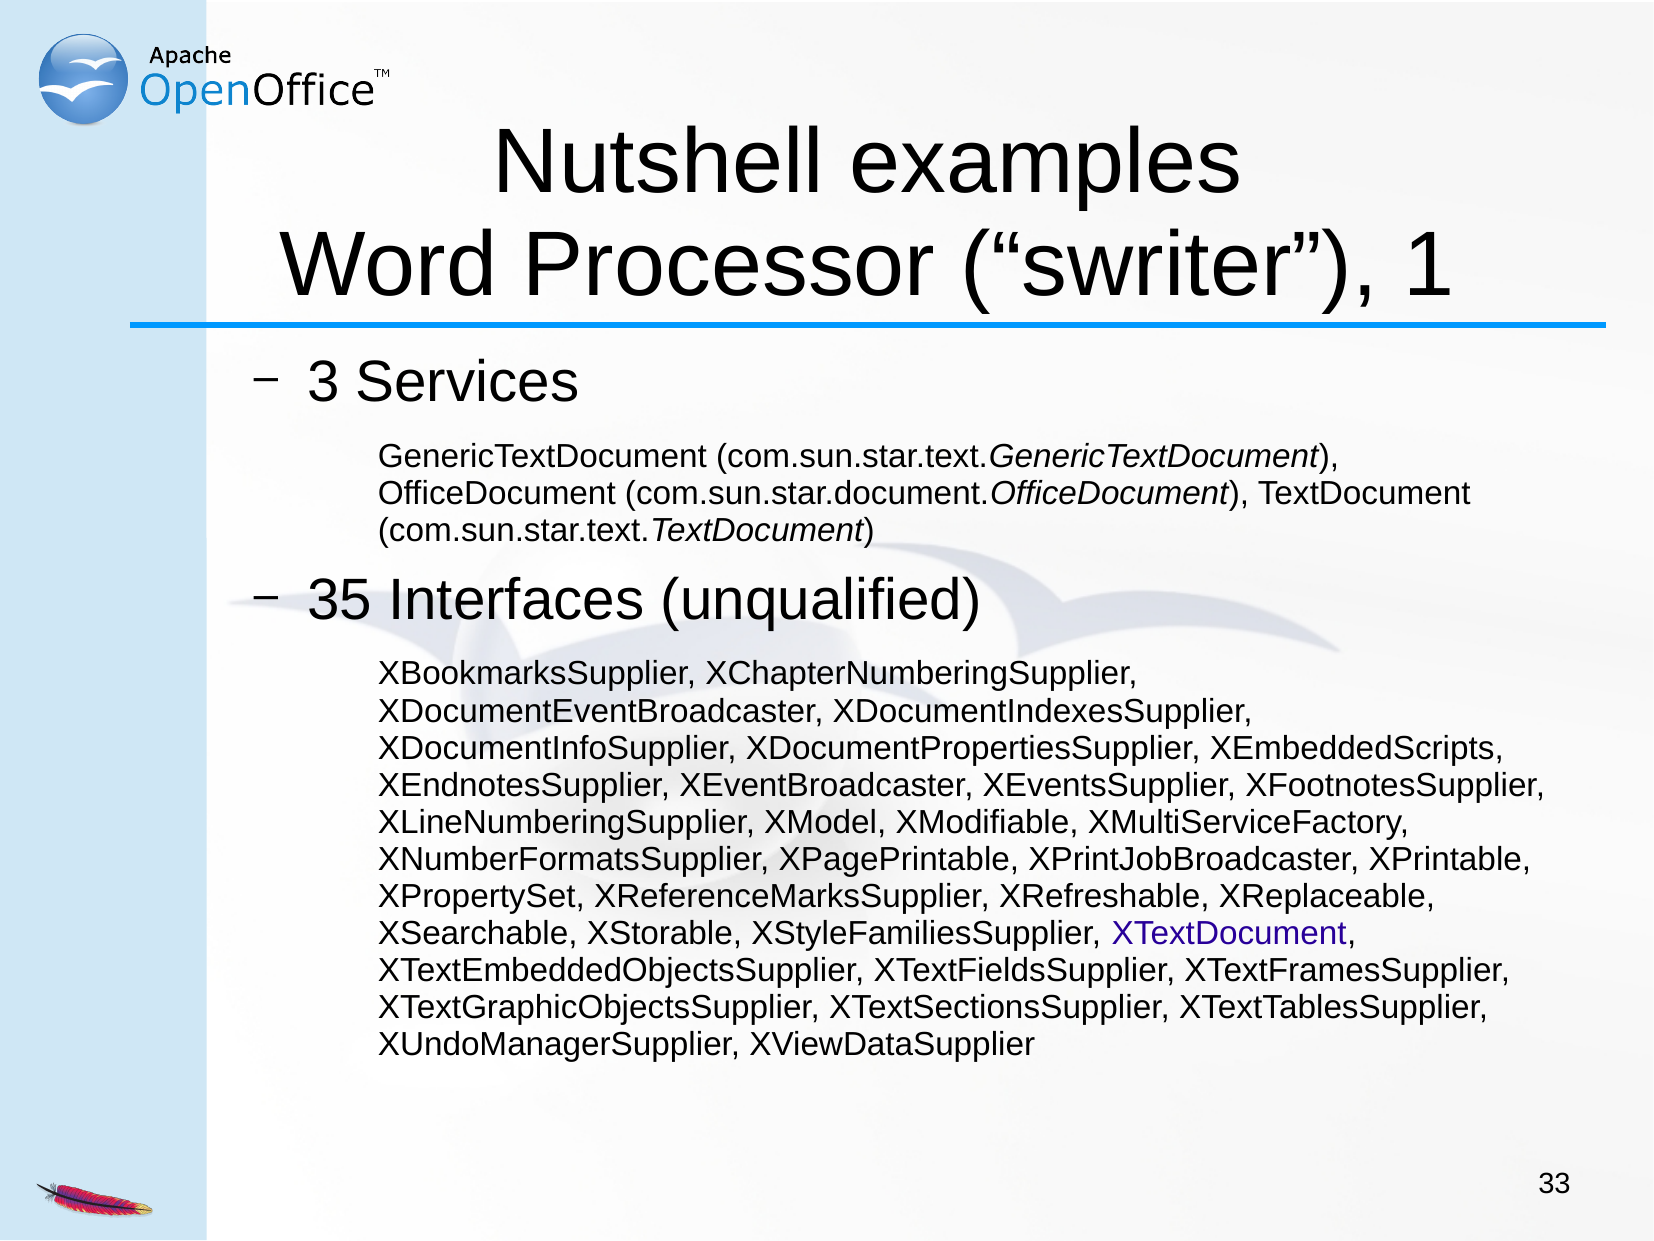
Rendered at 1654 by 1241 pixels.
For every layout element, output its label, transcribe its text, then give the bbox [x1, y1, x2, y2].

list 3 Services GenericTextDocument (com.sun.star.text.GenericTextDocument), OfficeDocument (com.sun.star.document.OfficeDocument), TextDocument (com.sun.star.text.TextDocument) 35 Interfaces (unqualified) XBookmarksSupplier, XChapterNumberingSupplier, XDocumentEventBroadcaster, XDocumentIndexesSupplier, XDocumentInfoSupplier, XDocumentPropertiesSupplier, XEmbeddedScripts, XEndnotesSupplier, XEventBroadcaster, XEventsSupplier, XFootnotesSupplier, XLineNumberingSupplier, XModel, XModifiable, XMultiServiceFactory, XNumberFormatsSupplier, XPagePrintable, XPrintJobBroadcaster, XPrintable, XPropertySet, XReferenceMarksSupplier, XRefreshable, XReplaceable, XSearchable, XStorable, XStyleFamiliesSupplier, XTextDocument, XTextEmbeddedObjectsSupplier, XTextFieldsSupplier, XTextFramesSupplier, XTextGraphicObjectsSupplier, XTextSectionsSupplier, XTextTablesSupplier, XUndoManagerSupplier, XViewDataSupplier [165, 349, 1571, 1168]
title Nutshell examples Word Processor (“swriter”), 1 [165, 108, 1571, 316]
picture [35, 2, 1654, 1241]
picture [35, 1181, 154, 1219]
